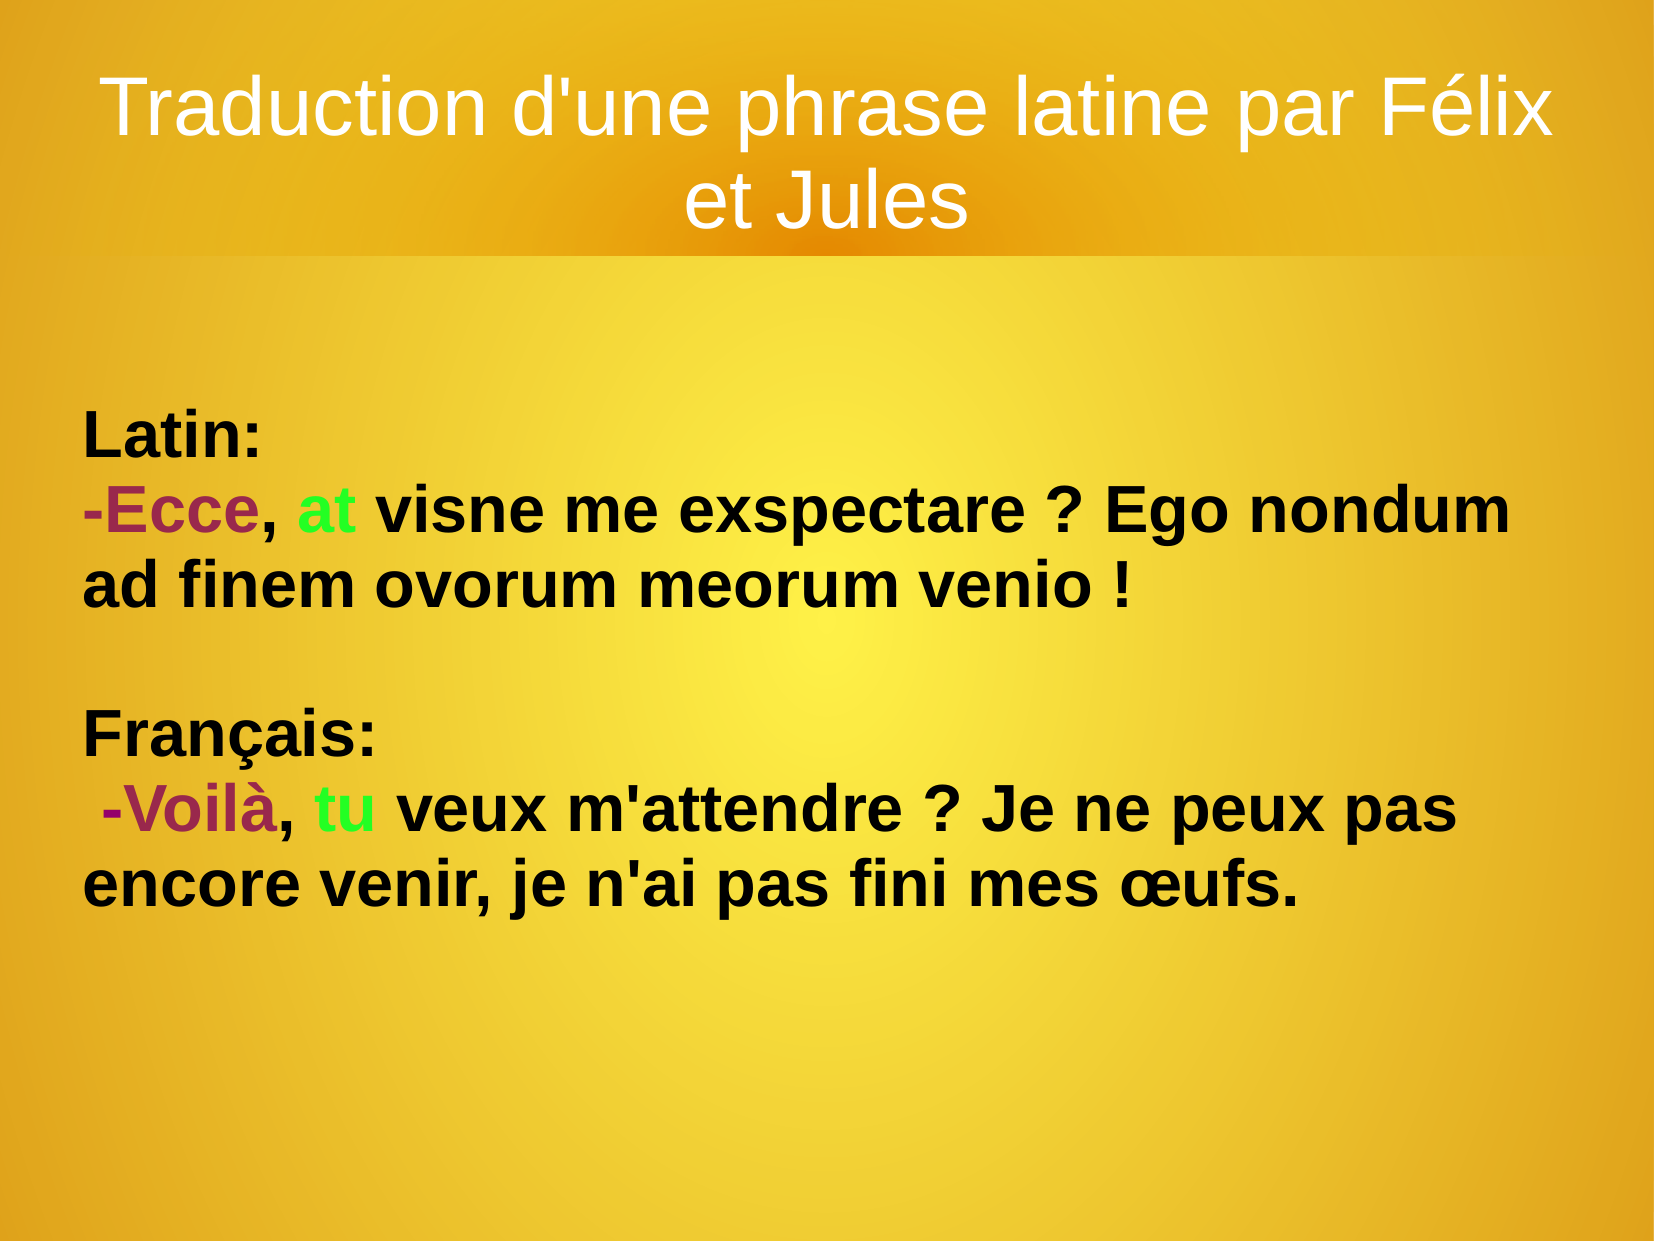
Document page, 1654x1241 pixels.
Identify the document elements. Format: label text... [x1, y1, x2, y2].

subtitle Latin: -Ecce, at visne me exspectare ? Ego nondum ad finem ovorum meorum venio ! Français: -Voilà, tu veux m'attendre ? Je ne peux pas encore venir, je n'ai pas fini mes œufs. [82, 299, 1571, 1019]
title Traduction d'une phrase latine par Félix et Jules [82, 49, 1571, 257]
